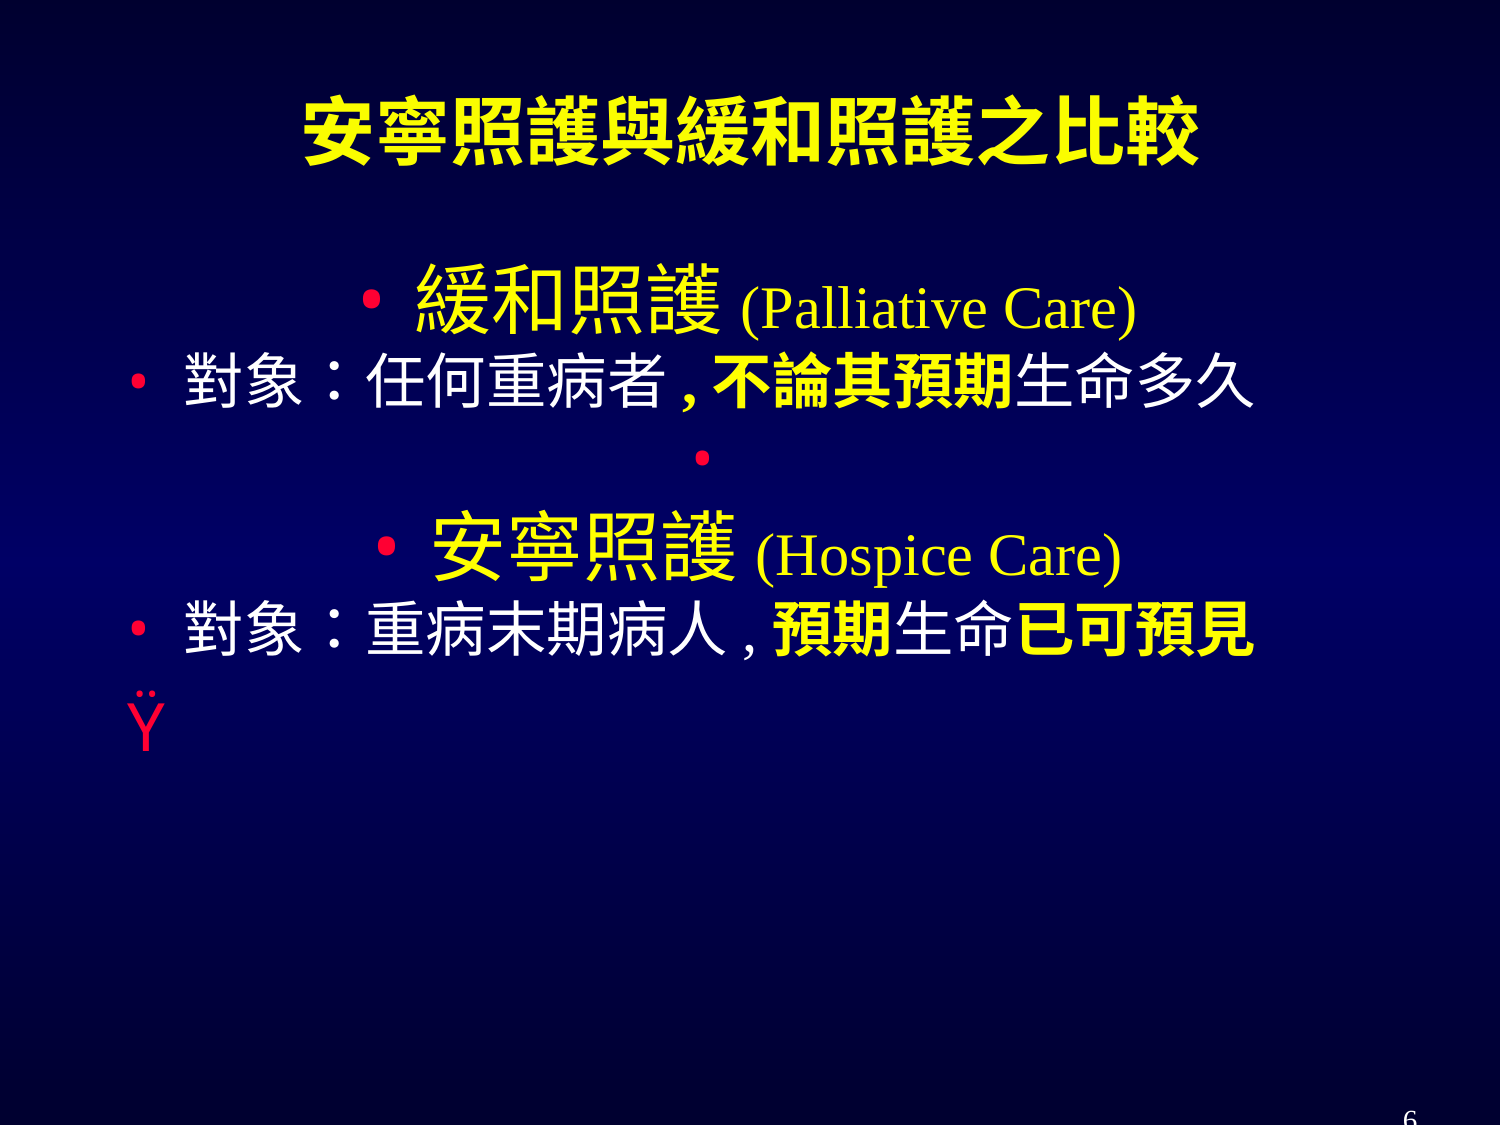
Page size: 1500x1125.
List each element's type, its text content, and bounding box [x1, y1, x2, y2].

text_box [1387, 1093, 1491, 1118]
title 安寧照護與緩和照護之比較 [112, 62, 1388, 197]
list 緩和照護(Palliative Care) 對象：任何重病者,不論其預期生命多久 安寧照護(Hospice Care) 對象：重病末期病人,預期生命已可預見 [112, 243, 1388, 1044]
